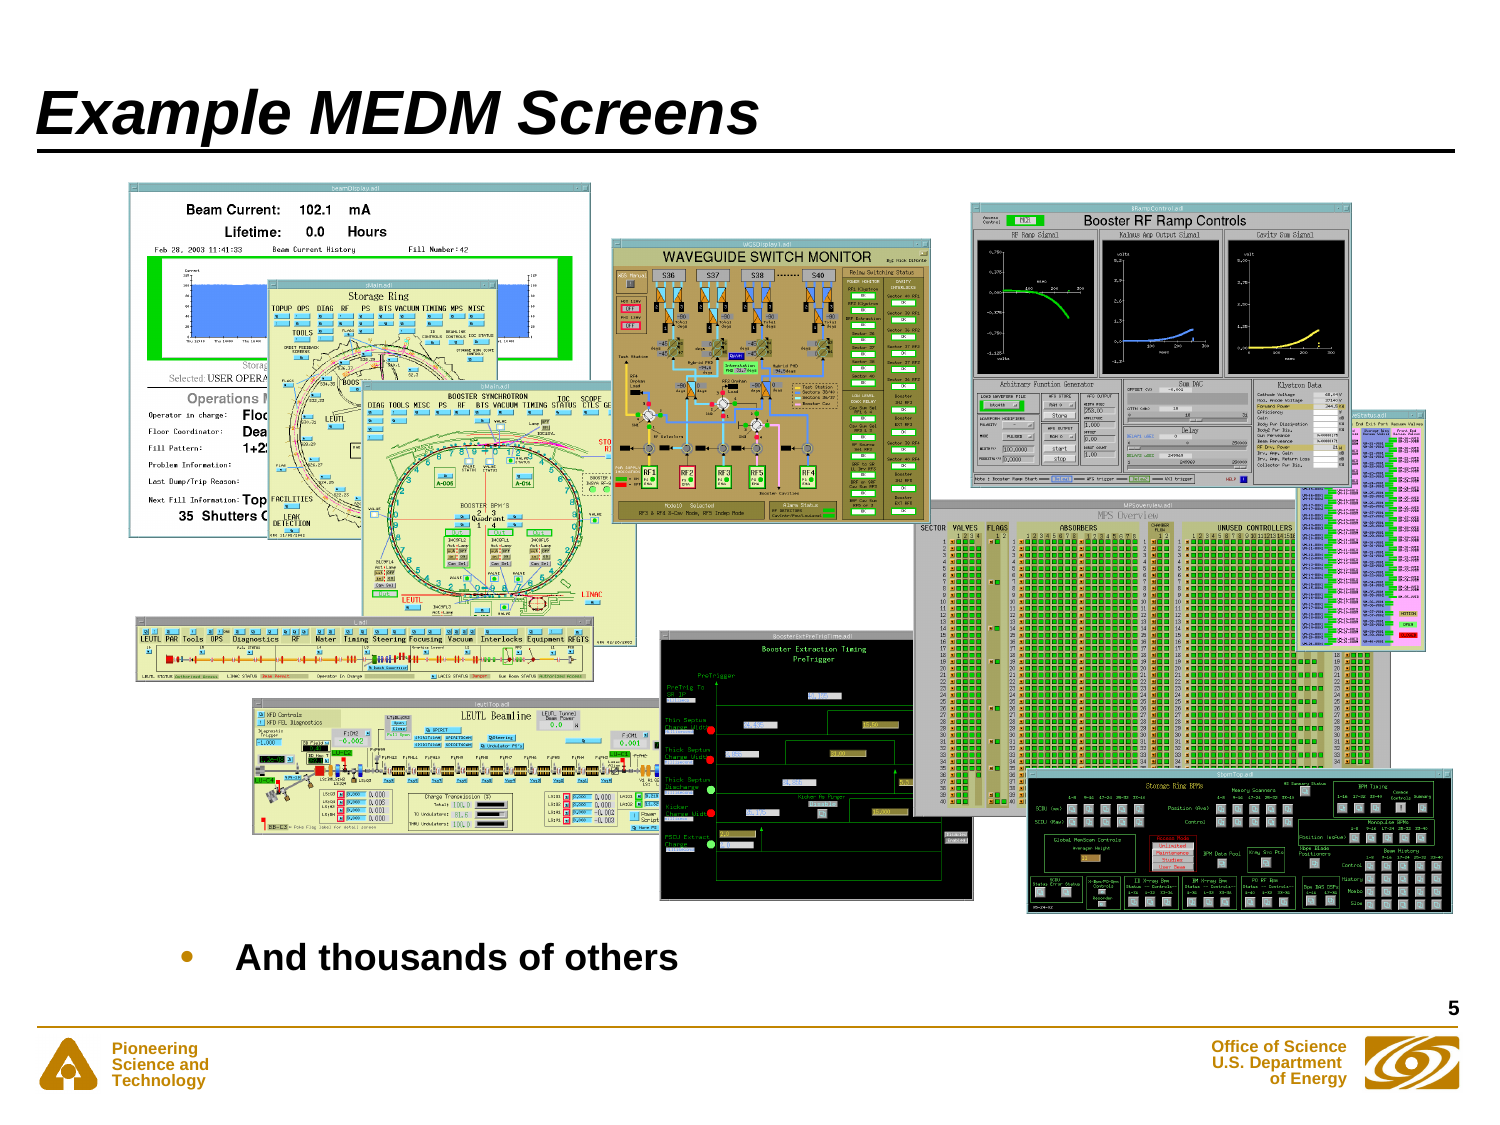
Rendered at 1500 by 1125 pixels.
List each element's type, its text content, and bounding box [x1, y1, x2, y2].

title Example MEDM Screens [21, 73, 1459, 159]
picture [35, 1034, 101, 1094]
picture [1362, 1032, 1463, 1093]
list And thousands of others [163, 933, 1065, 992]
picture [128, 182, 1453, 915]
